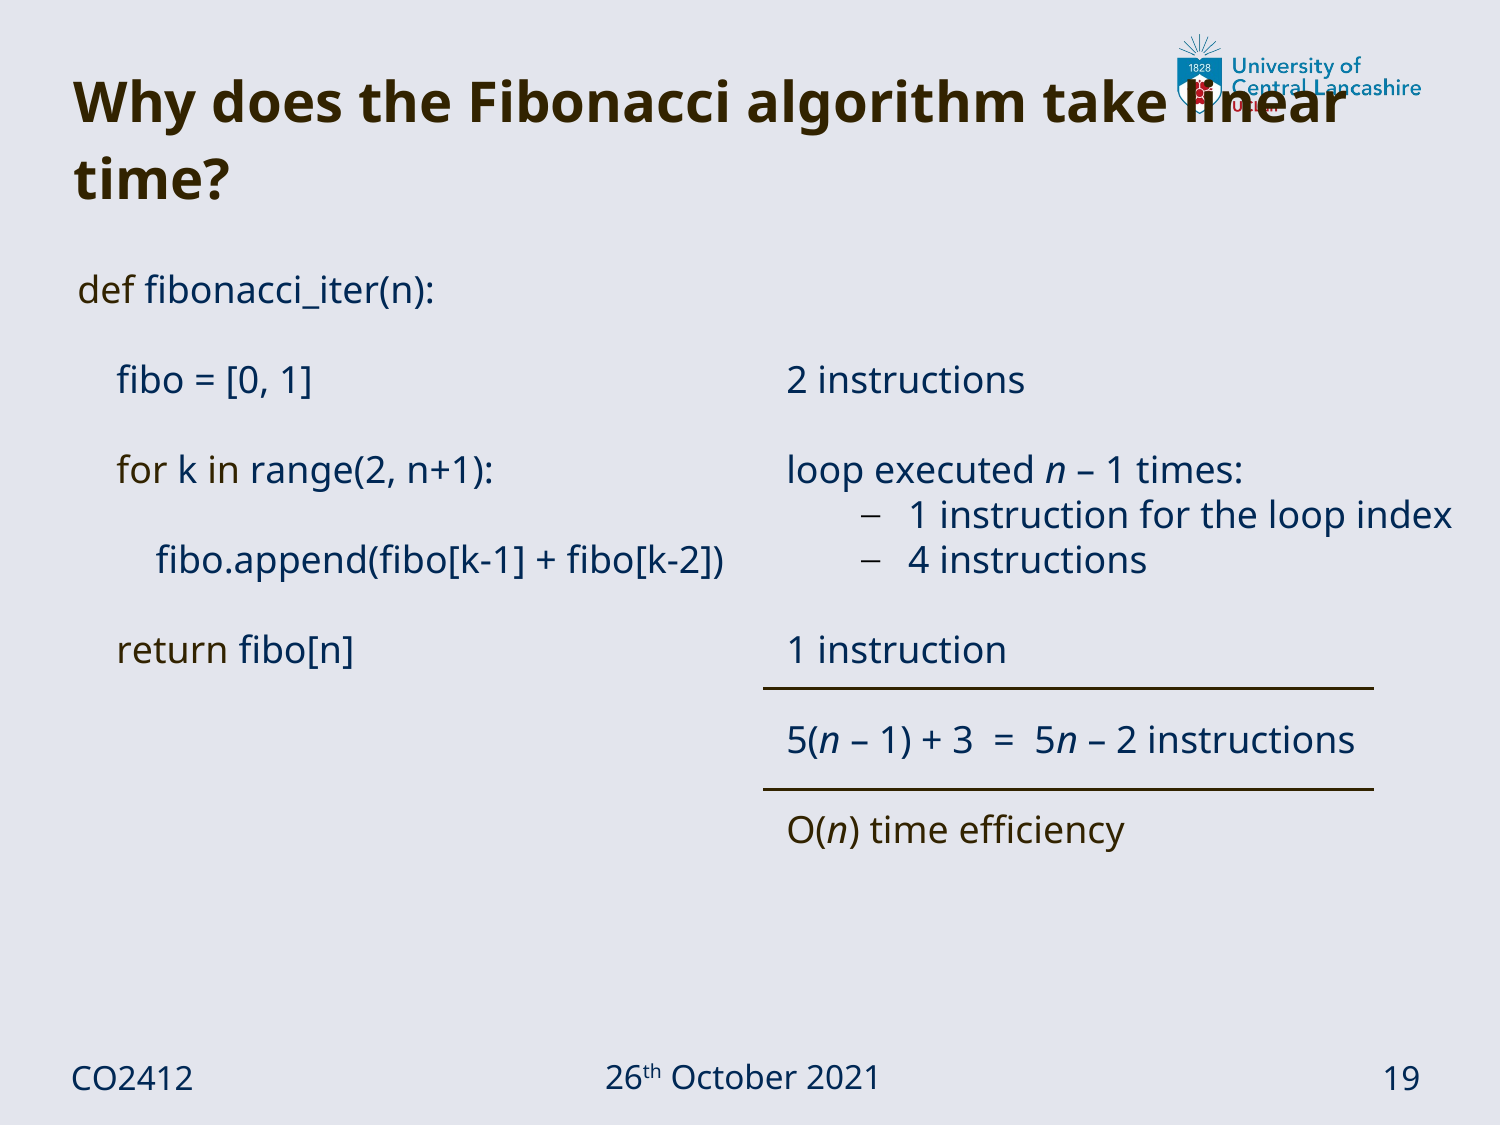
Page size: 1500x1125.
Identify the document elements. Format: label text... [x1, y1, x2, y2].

text_box def fibonacci_iter(n): fibo = [0, 1] for k in range(2, n+1): fibo.append(fibo[k-1] + fibo[k-2]) return fibo[n] [62, 258, 770, 679]
picture [1177, 34, 1421, 93]
picture [1180, 83, 1187, 93]
text_box 2 instructions loop executed n – 1 times: 1 instruction for the loop index 4 instructions 1 instruction 5(n – 1) + 3 = 5n – 2 instructions O(n) time efficiency [771, 258, 1478, 883]
title Why does the Fibonacci algorithm take linear time? [58, 93, 1475, 186]
